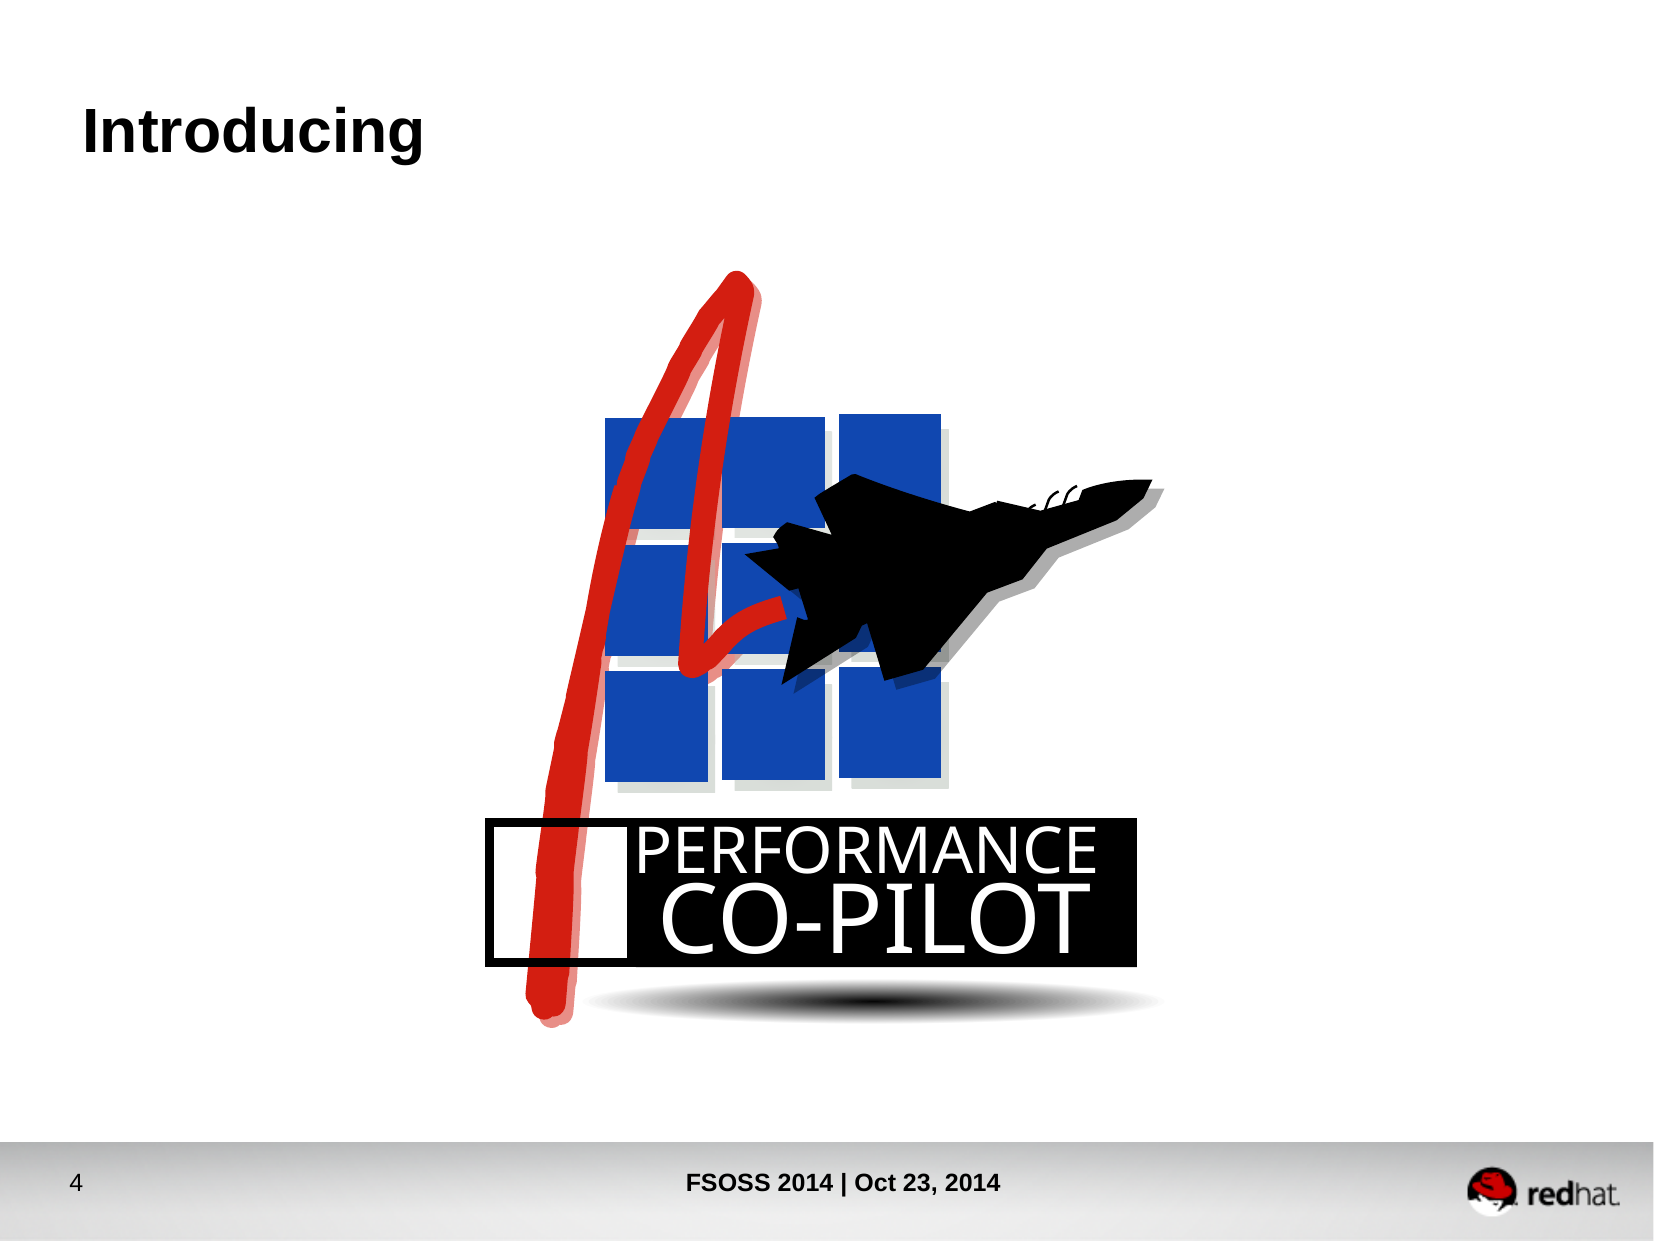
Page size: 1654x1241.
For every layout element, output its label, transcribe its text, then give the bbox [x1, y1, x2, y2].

picture [434, 244, 1228, 1039]
title Introducing [82, 37, 1571, 226]
picture [0, 1142, 1654, 1241]
